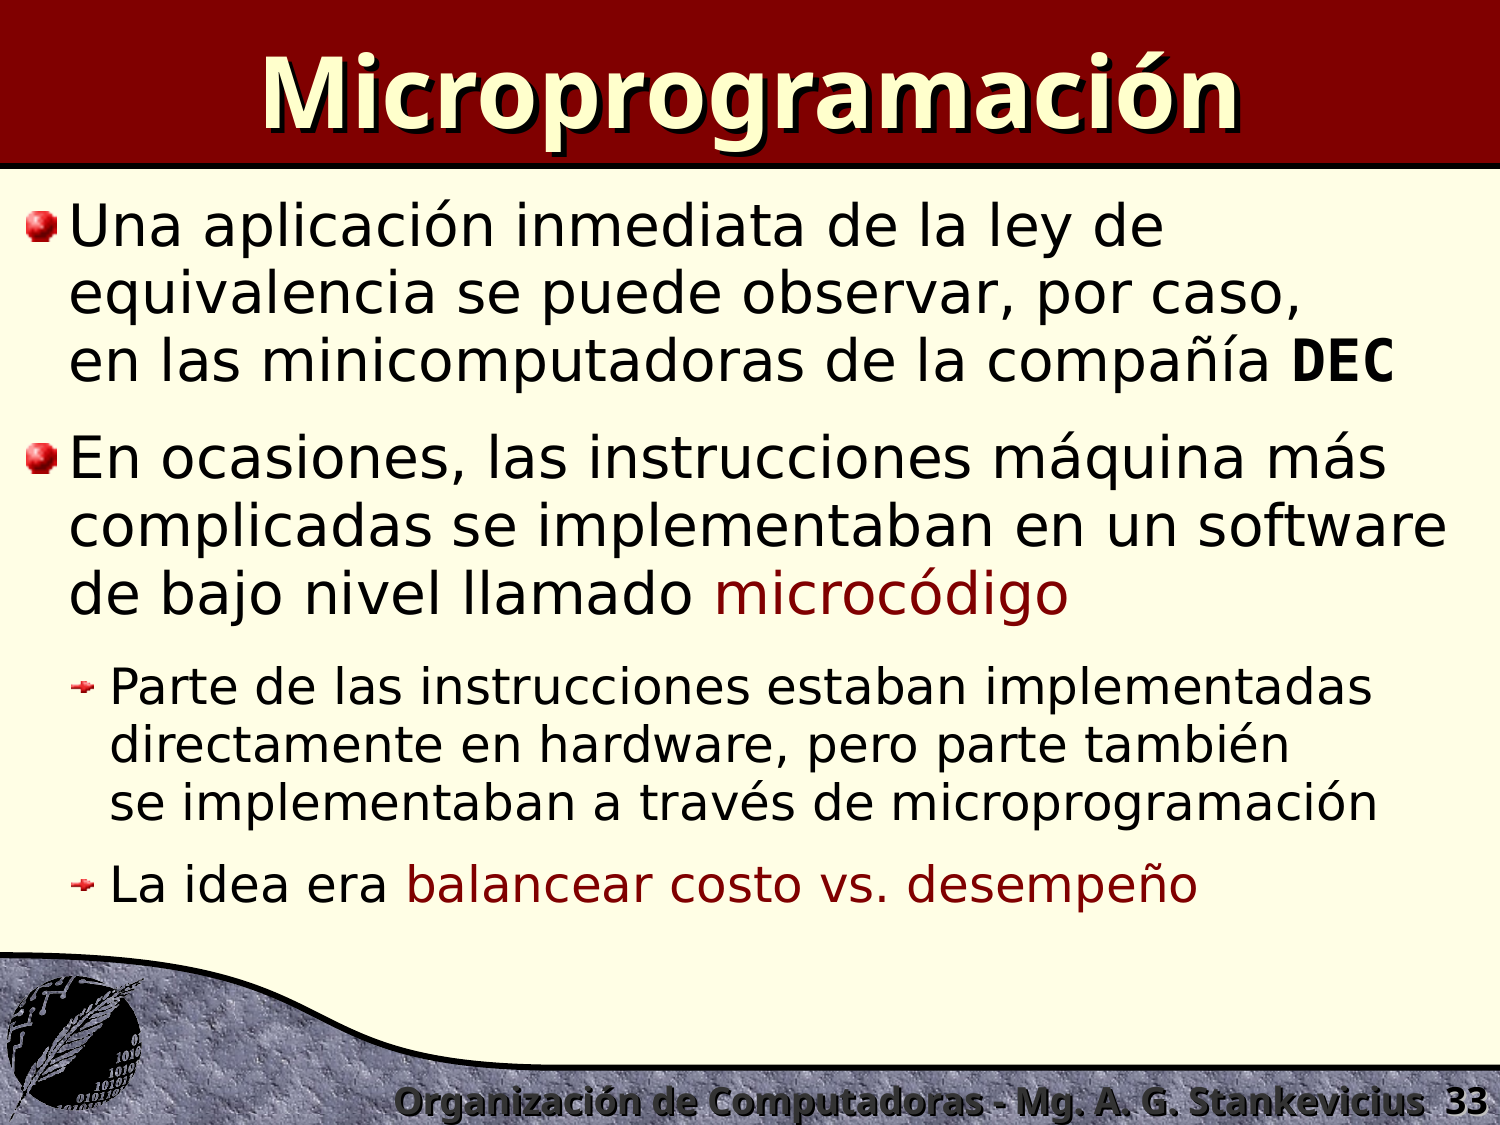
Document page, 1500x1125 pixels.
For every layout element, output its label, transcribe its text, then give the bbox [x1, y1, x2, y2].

picture [802, 1100, 806, 1110]
picture [0, 959, 1500, 1125]
picture [448, 1100, 455, 1110]
title Microprogramación [15, 5, 1485, 160]
list Una aplicación inmediata de la ley de equivalencia se puede observar, por caso, en las minicomputadoras de la compañía DEC En ocasiones, las instrucciones máquina más complicadas se implementaban en un software de bajo nivel llamado microcódigo Parte de las instrucciones estaban implementadas directamente en hardware, pero parte también se implementaban a través de microprogramación La idea era balancear costo vs. desempeño [11, 192, 1486, 935]
picture [1058, 1100, 1065, 1110]
